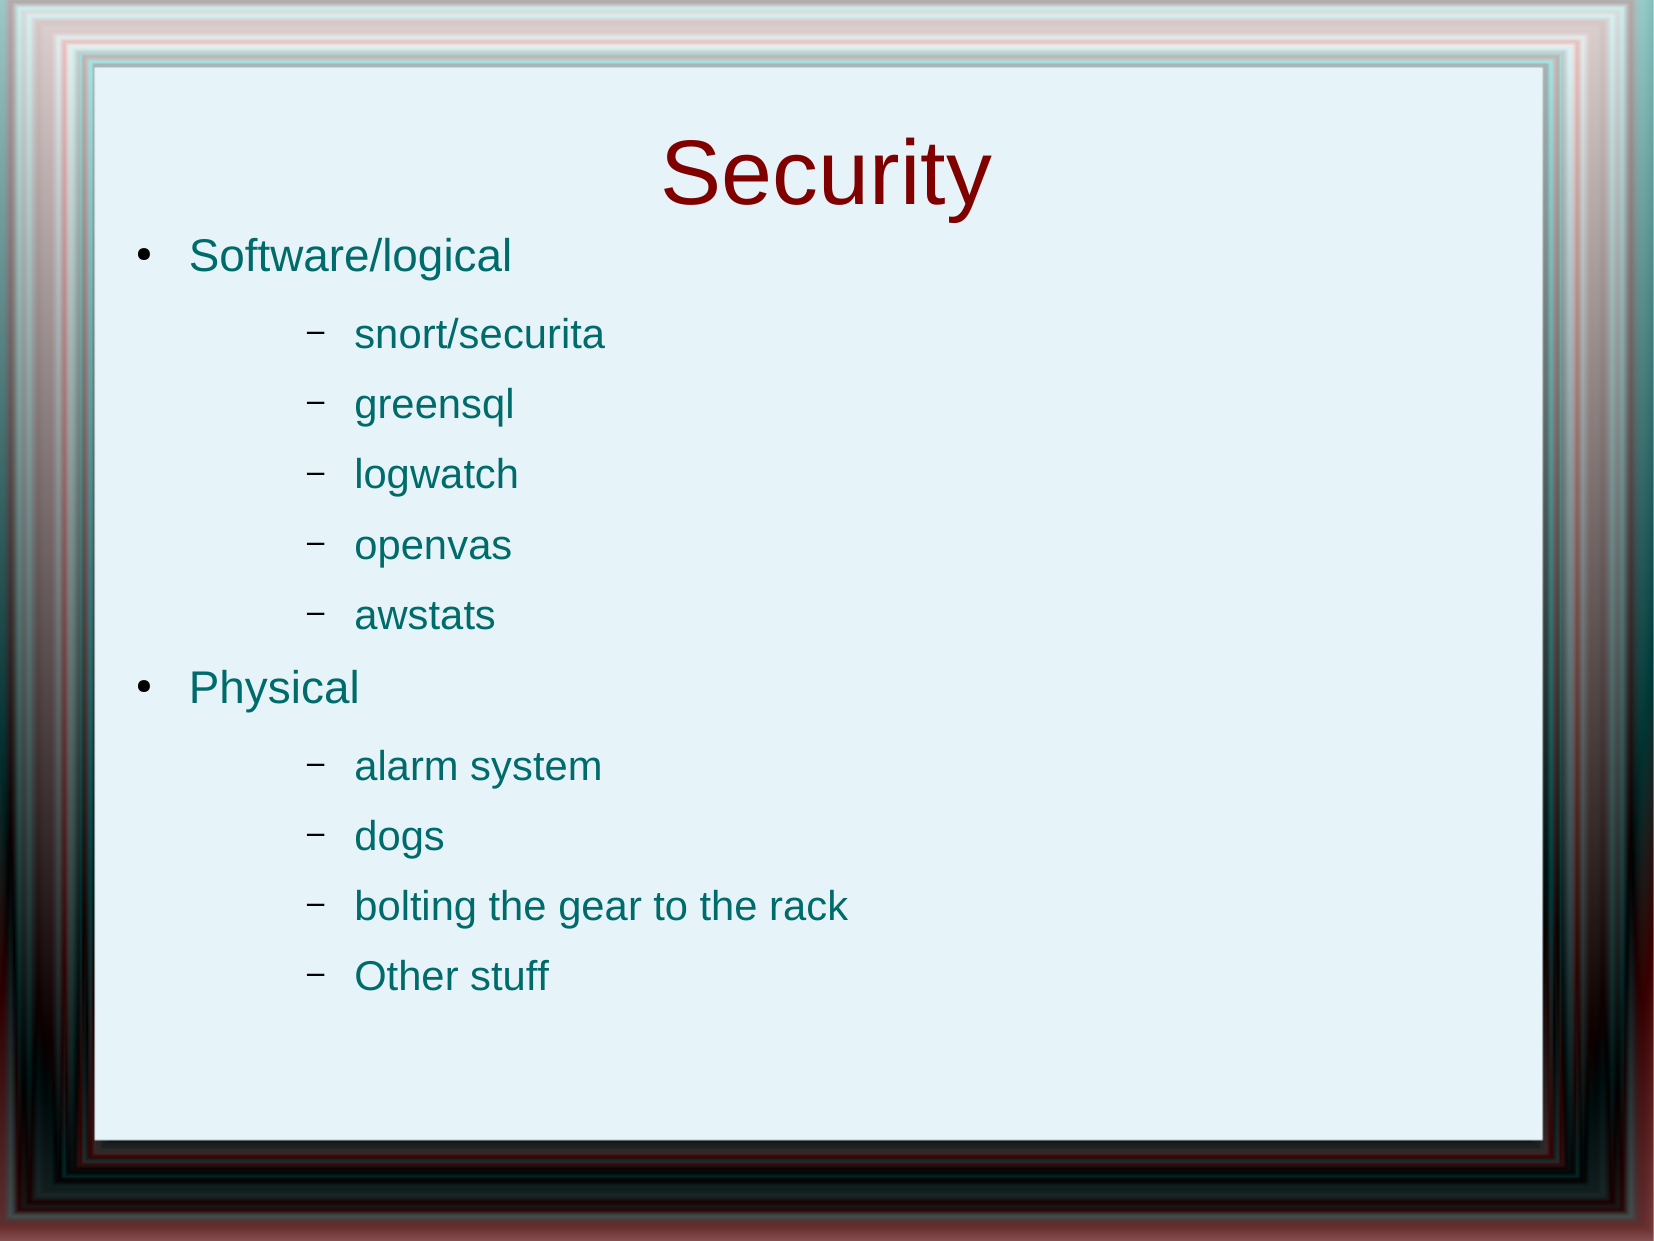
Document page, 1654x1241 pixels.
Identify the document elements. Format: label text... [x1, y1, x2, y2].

picture [0, 0, 1654, 1241]
list Software/logical snort/securita greensql logwatch openvas awstats Physical alarm system dogs bolting the gear to the rack Other stuff [118, 230, 1506, 1035]
title Security [118, 95, 1536, 250]
